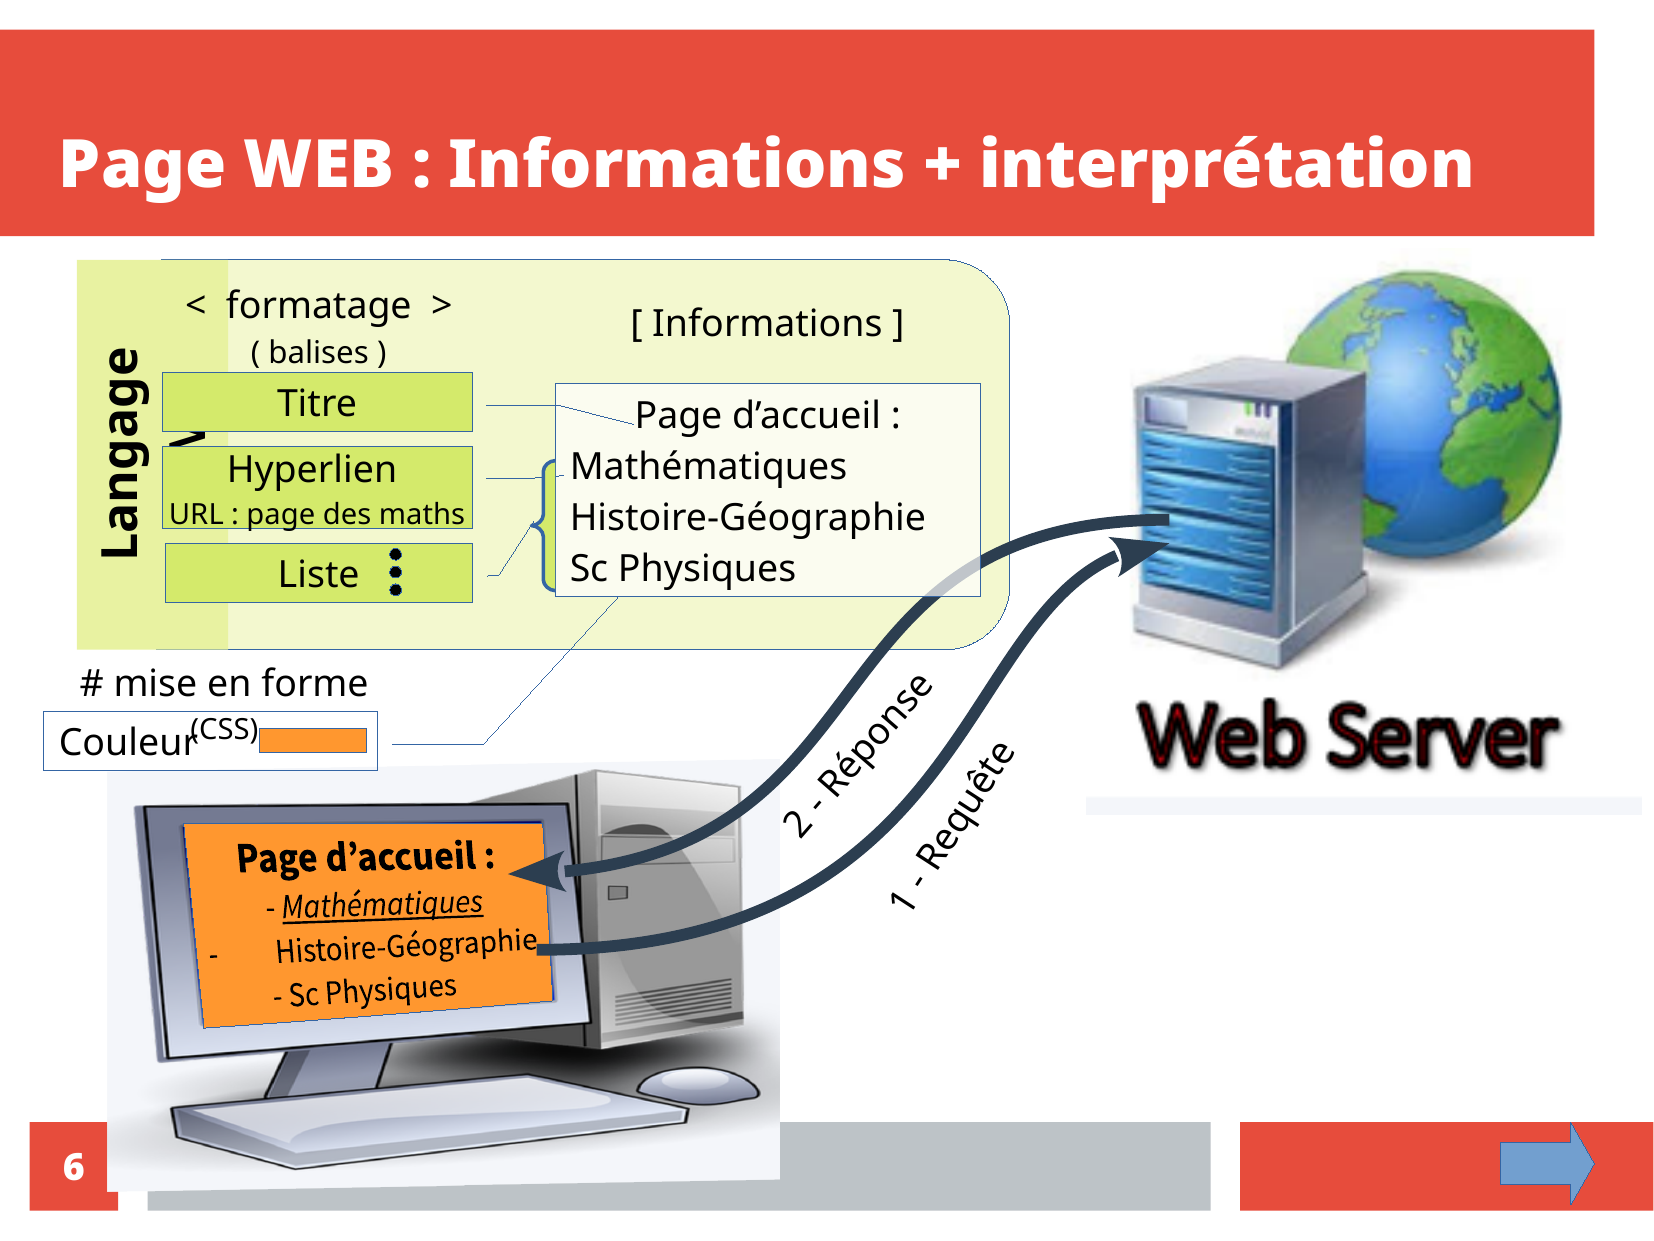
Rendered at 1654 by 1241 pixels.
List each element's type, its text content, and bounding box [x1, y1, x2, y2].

text_box Couleur [44, 760, 378, 771]
picture [1086, 248, 1642, 816]
text_box < formatage > ( balises ) [159, 271, 479, 373]
text_box Liste [165, 543, 472, 602]
text_box Titre [162, 373, 472, 432]
text_box [891, 555, 1010, 650]
picture [106, 758, 780, 1192]
text_box [389, 548, 402, 561]
text_box [183, 823, 553, 1029]
text_box [ Informations ] [555, 289, 981, 352]
text_box [571, 597, 921, 650]
text_box [389, 583, 402, 596]
text_box [229, 259, 1010, 650]
text_box [389, 566, 402, 578]
text_box 1 - Requête [860, 706, 1042, 939]
title Page WEB : Informations + interprétation [59, 59, 1595, 207]
text_box Hyperlien URL : page des maths [162, 446, 472, 529]
text_box Langage HTML [76, 259, 155, 649]
text_box [1500, 1122, 1595, 1205]
text_box 2 - Réponse [755, 642, 958, 862]
text_box # mise en forme (CSS) [35, 649, 414, 760]
text_box Page d’accueil : Mathématiques Histoire-Géographie Sc Physiques [555, 383, 981, 597]
